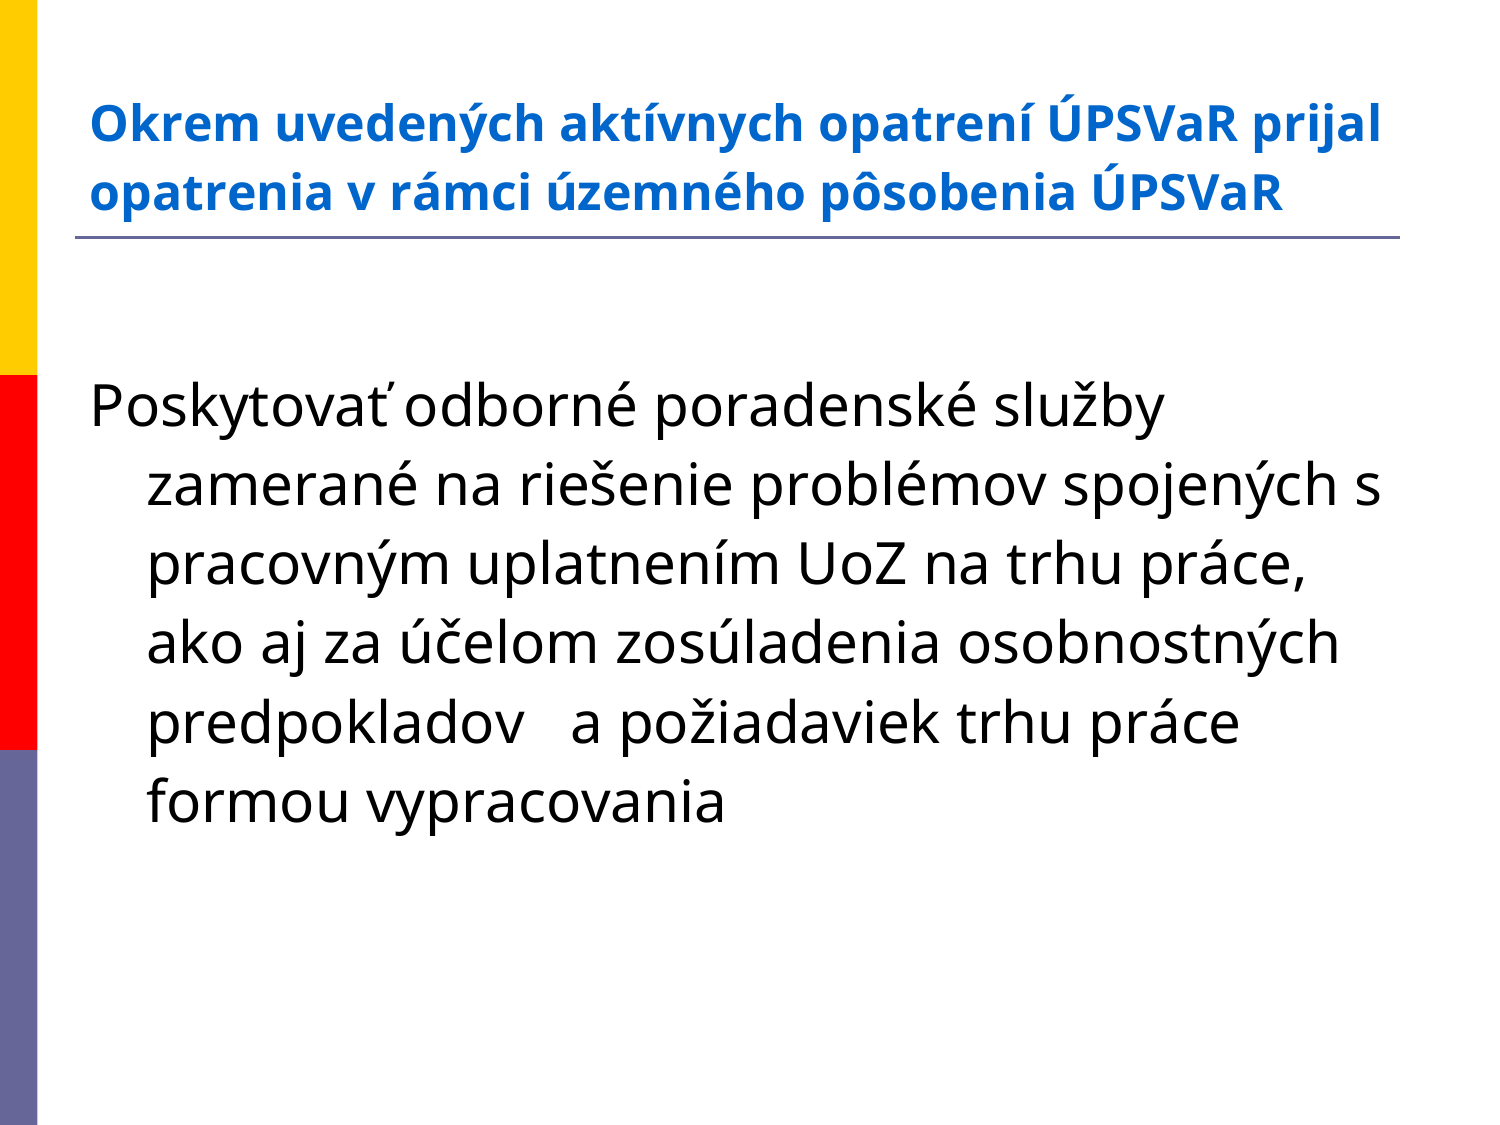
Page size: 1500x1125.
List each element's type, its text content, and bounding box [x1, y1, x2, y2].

list Poskytovať odborné poradenské služby zamerané na riešenie problémov spojených s pracovným uplatnením UoZ na trhu práce, ako aj za účelom zosúladenia osobnostných predpokladov a požiadaviek trhu práce formou vypracovania [75, 262, 1426, 1006]
title Okrem uvedených aktívnych opatrení ÚPSVaR prijal opatrenia v rámci územného pôsobenia ÚPSVaR [75, 34, 1426, 233]
